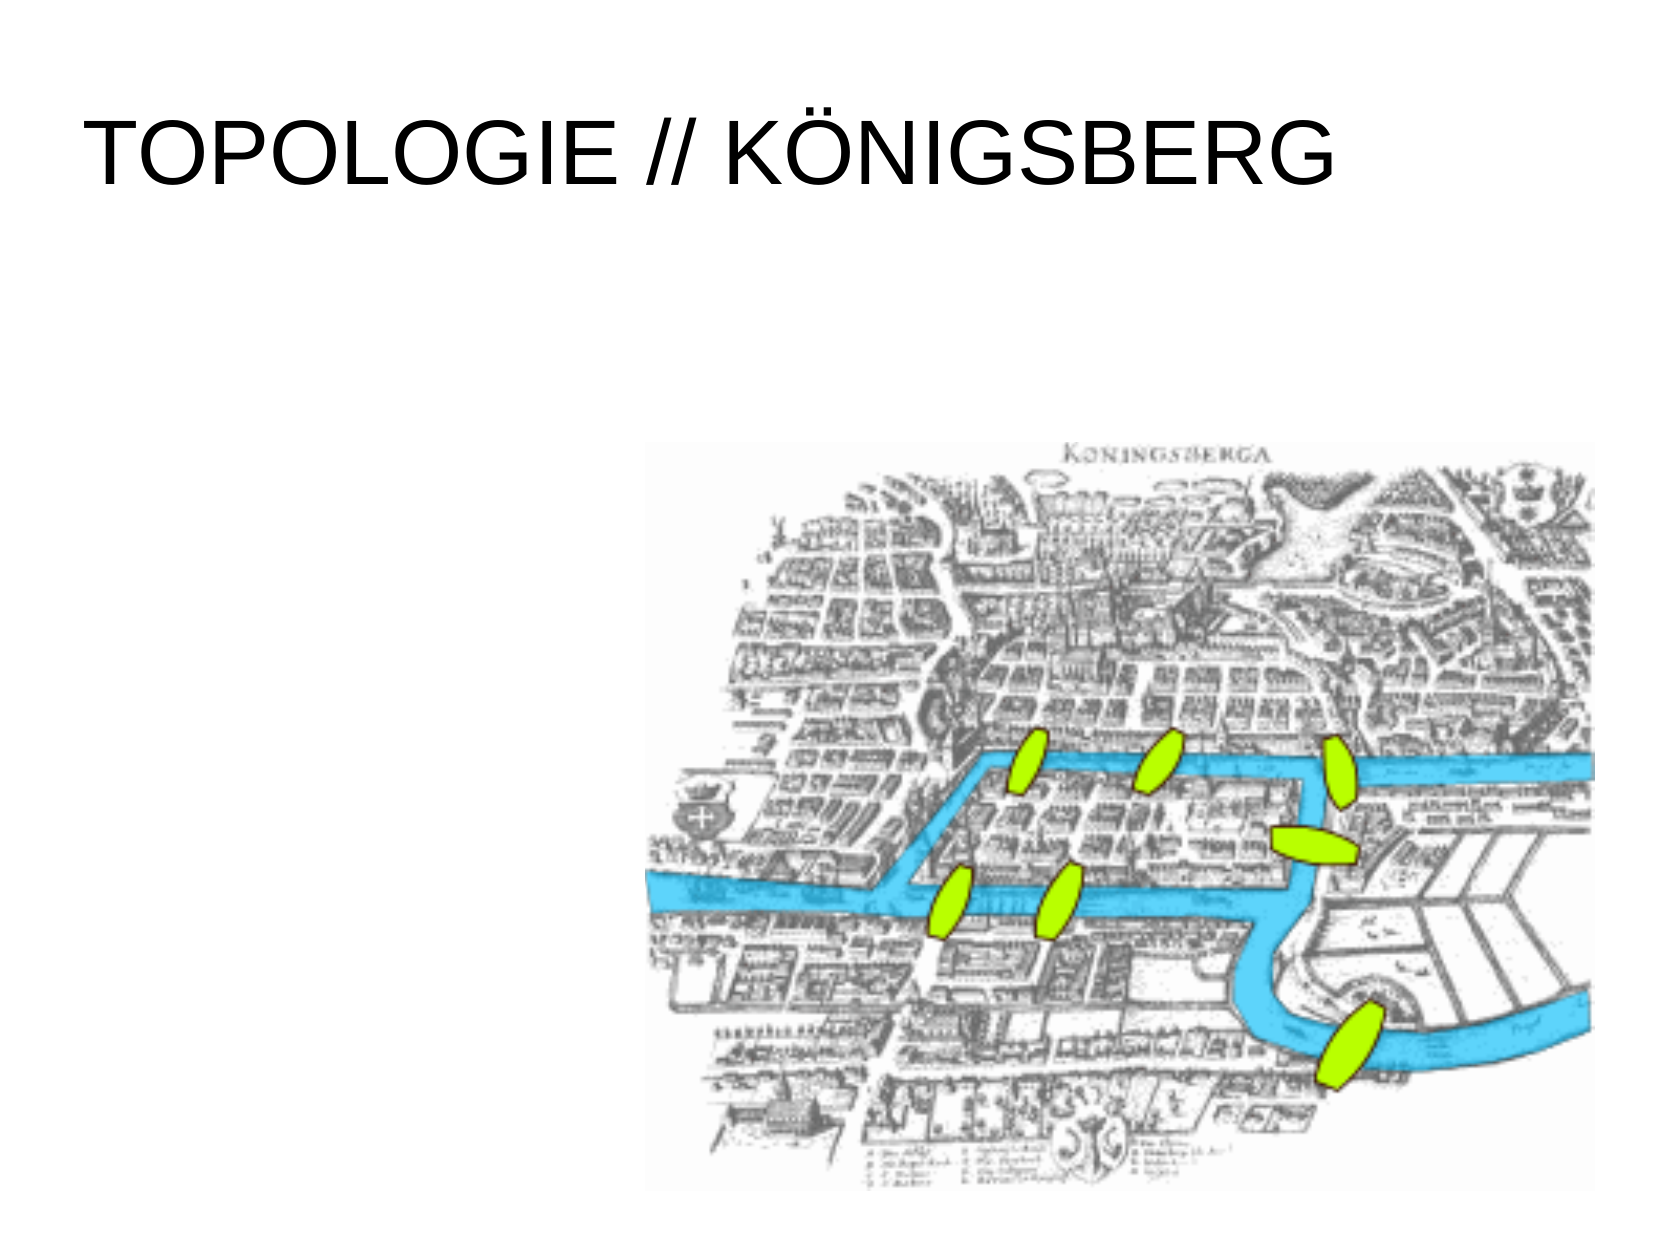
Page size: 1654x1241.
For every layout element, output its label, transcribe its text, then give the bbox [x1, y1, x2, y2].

picture [645, 442, 1595, 1191]
title TOPOLOGIE // KÖNIGSBERG [82, 49, 1571, 257]
